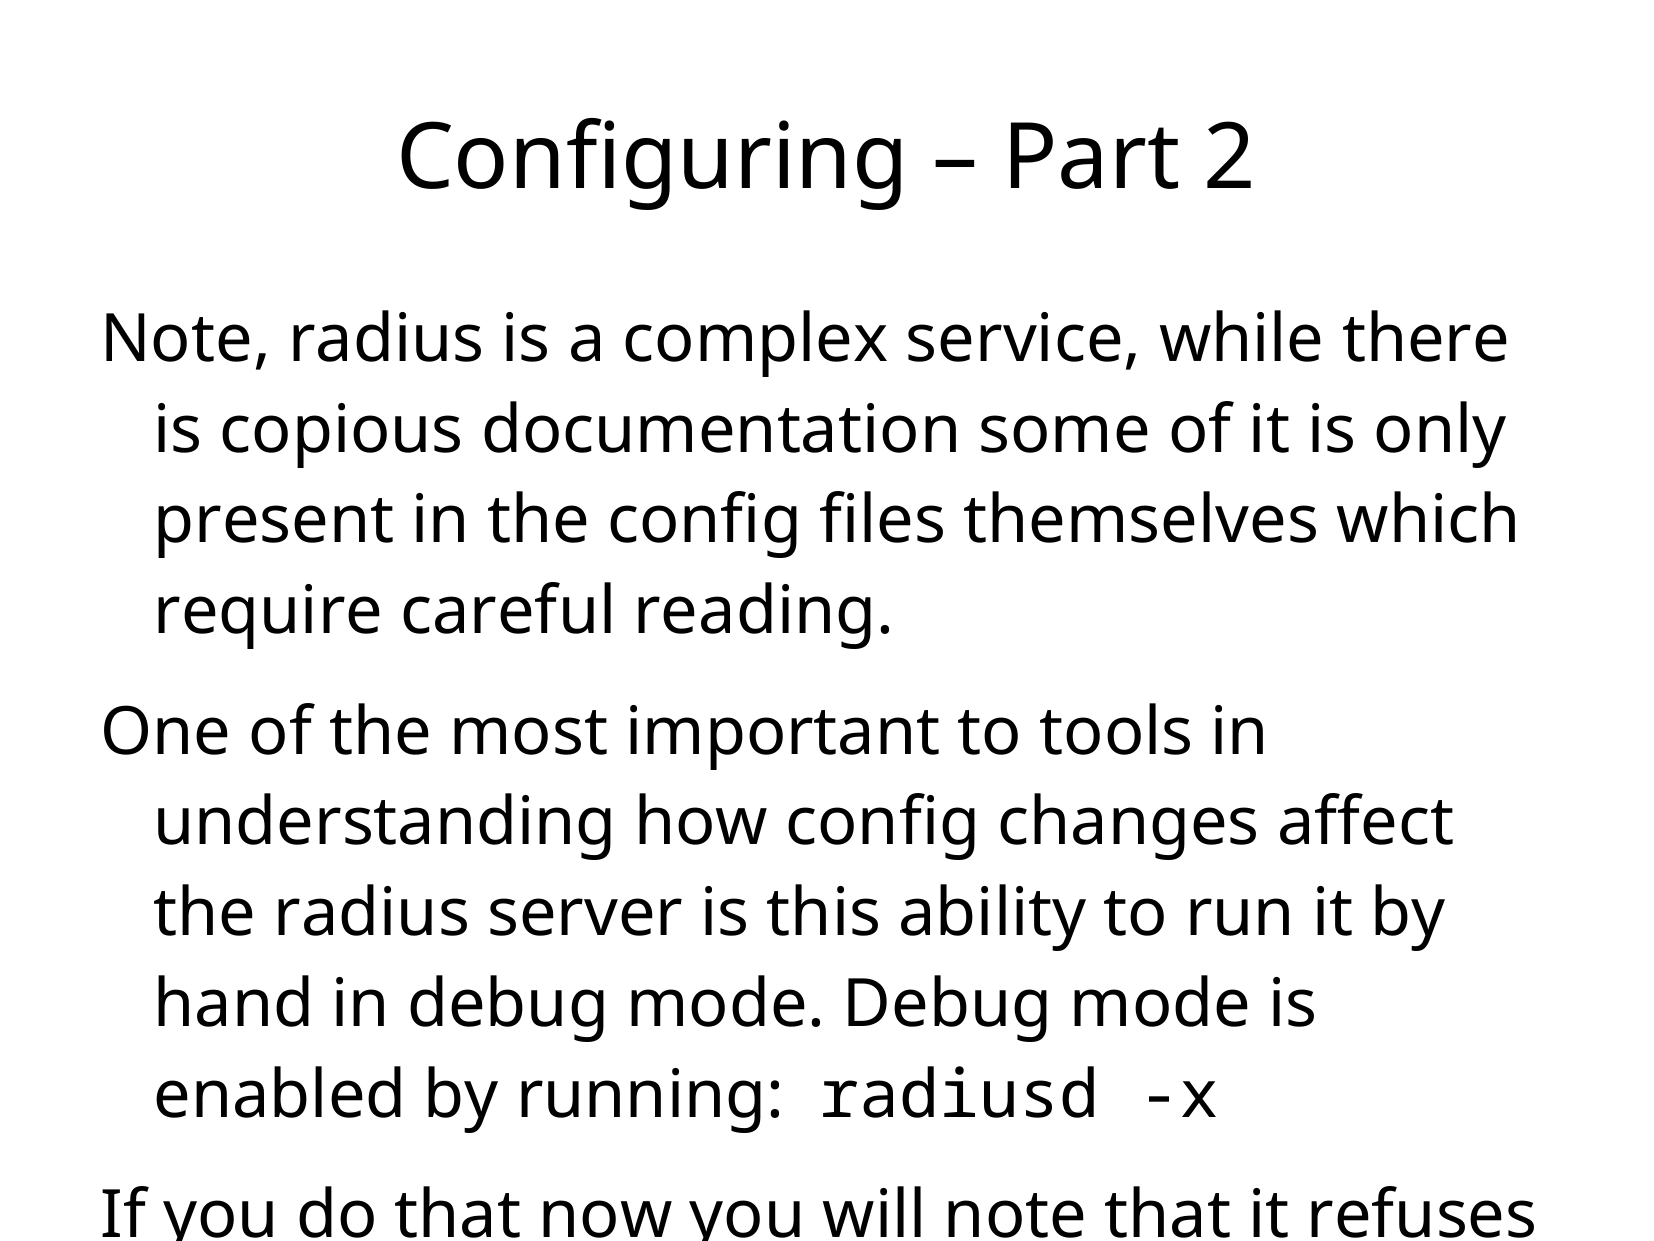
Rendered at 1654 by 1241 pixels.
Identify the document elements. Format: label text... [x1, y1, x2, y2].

list Note, radius is a complex service, while there is copious documentation some of it is only present in the config files themselves which require careful reading. One of the most important to tools in understanding how config changes affect the radius server is this ability to run it by hand in debug mode. Debug mode is enabled by running: radiusd -x If you do that now you will note that it refuses to start. [82, 290, 1571, 1241]
title Configuring – Part 2 [82, 49, 1571, 257]
